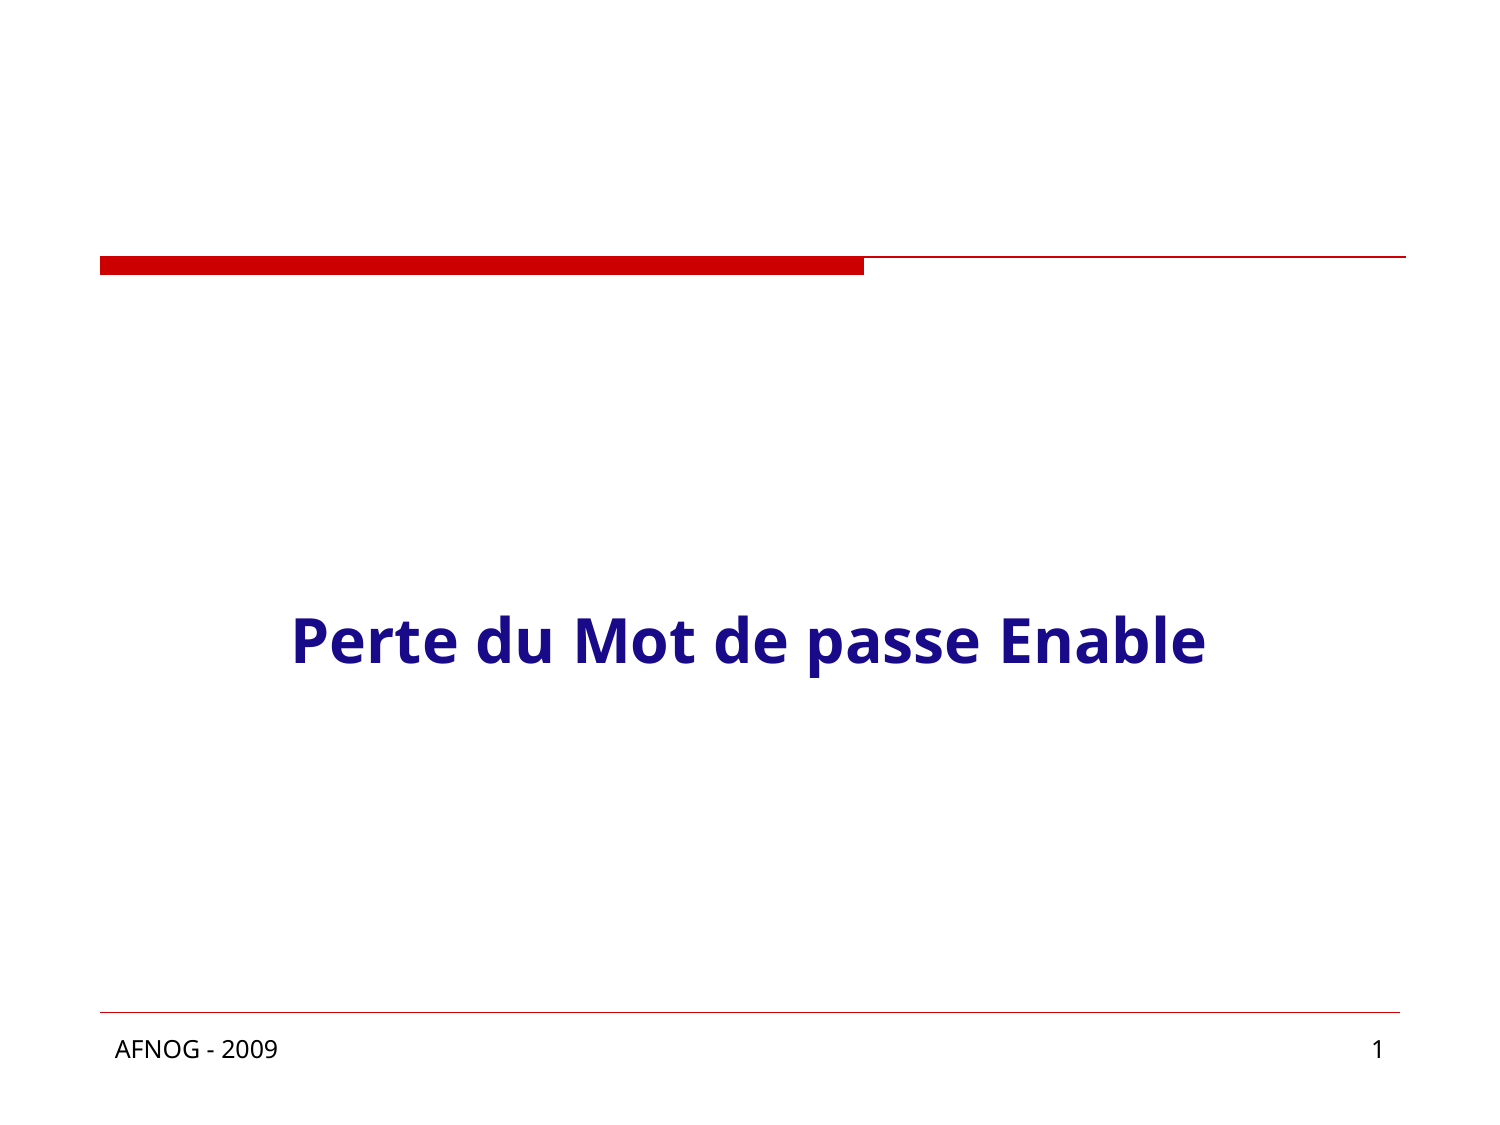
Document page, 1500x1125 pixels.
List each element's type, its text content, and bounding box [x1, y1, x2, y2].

list Perte du Mot de passe Enable [92, 287, 1406, 988]
